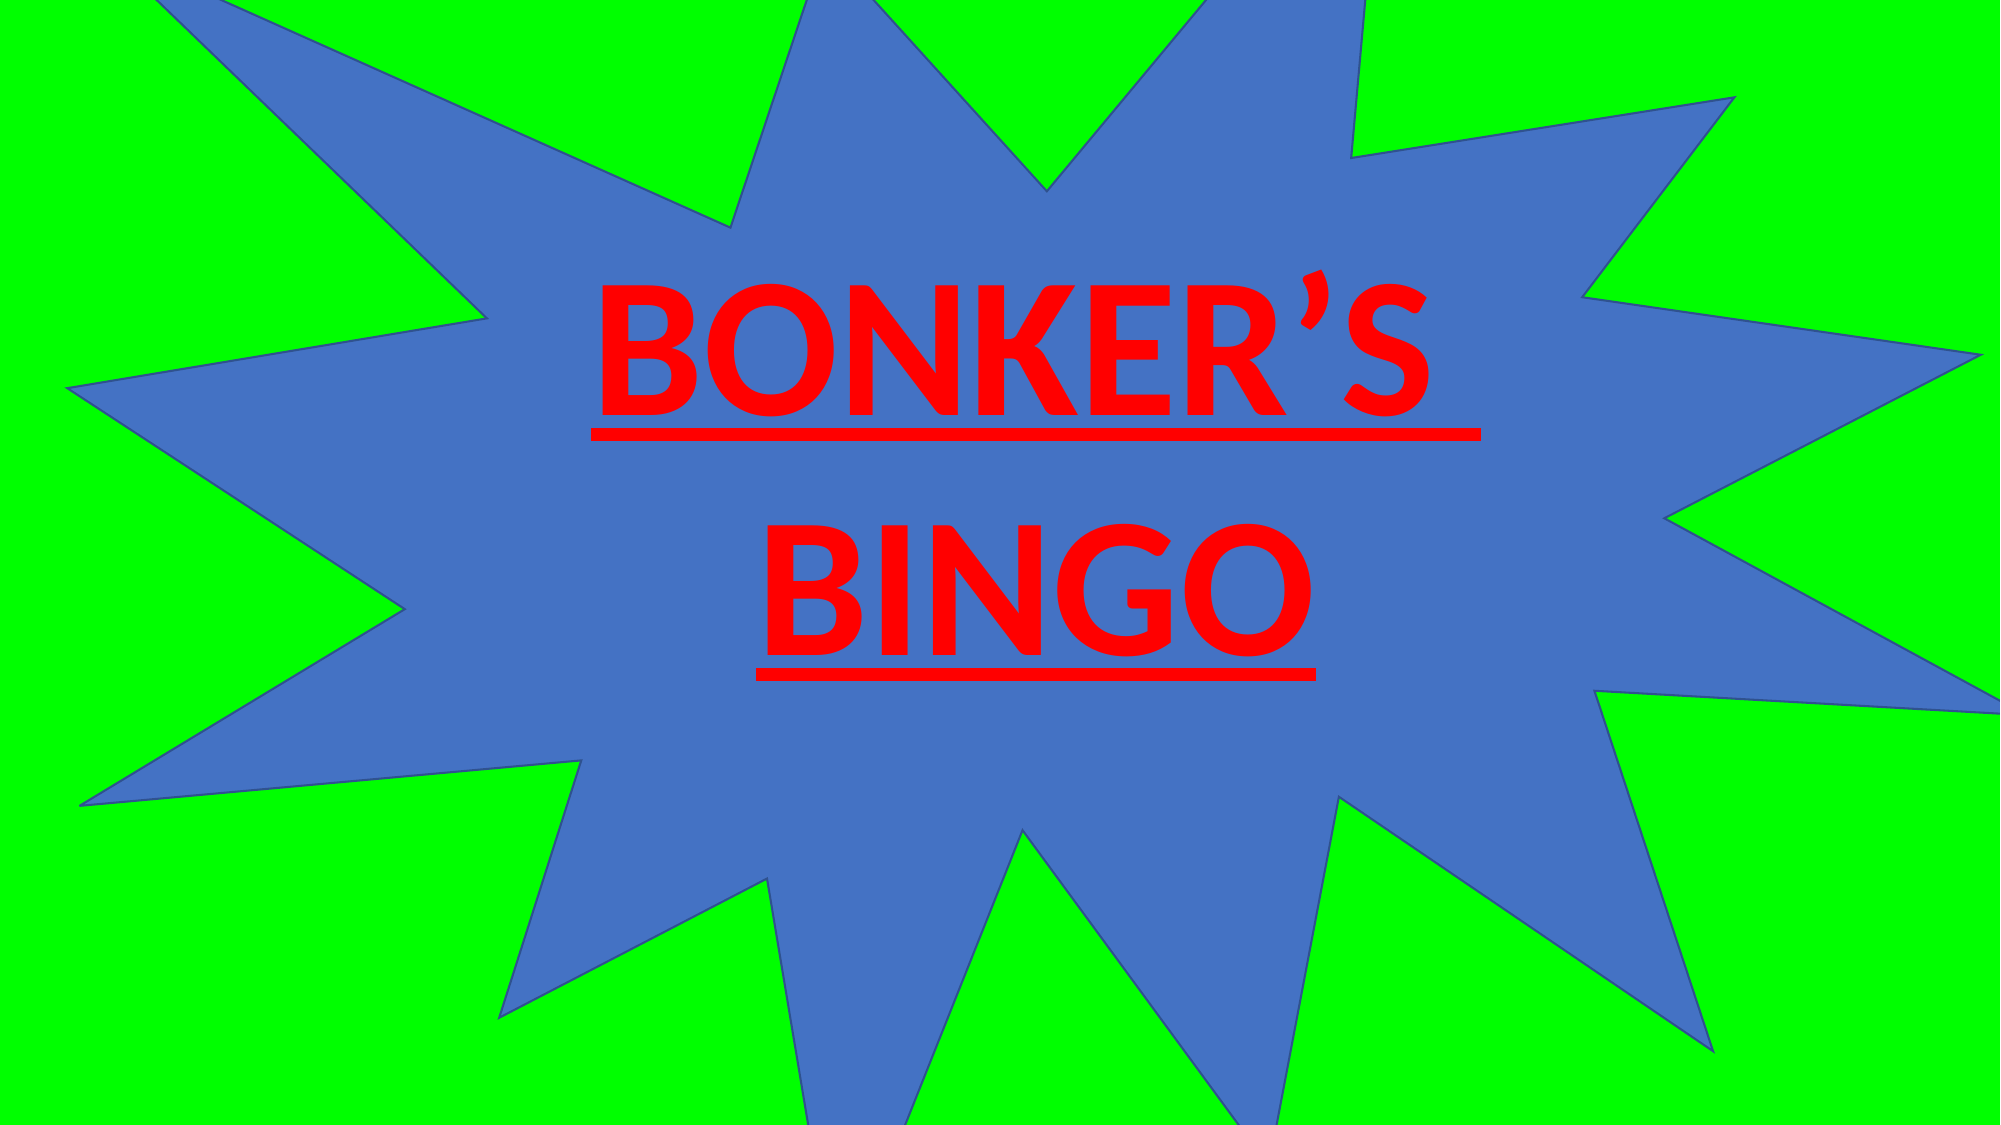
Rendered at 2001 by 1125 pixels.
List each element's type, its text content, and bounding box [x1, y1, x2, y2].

text_box [67, 0, 2000, 1125]
text_box BONKER’S BINGO [525, 208, 1548, 709]
